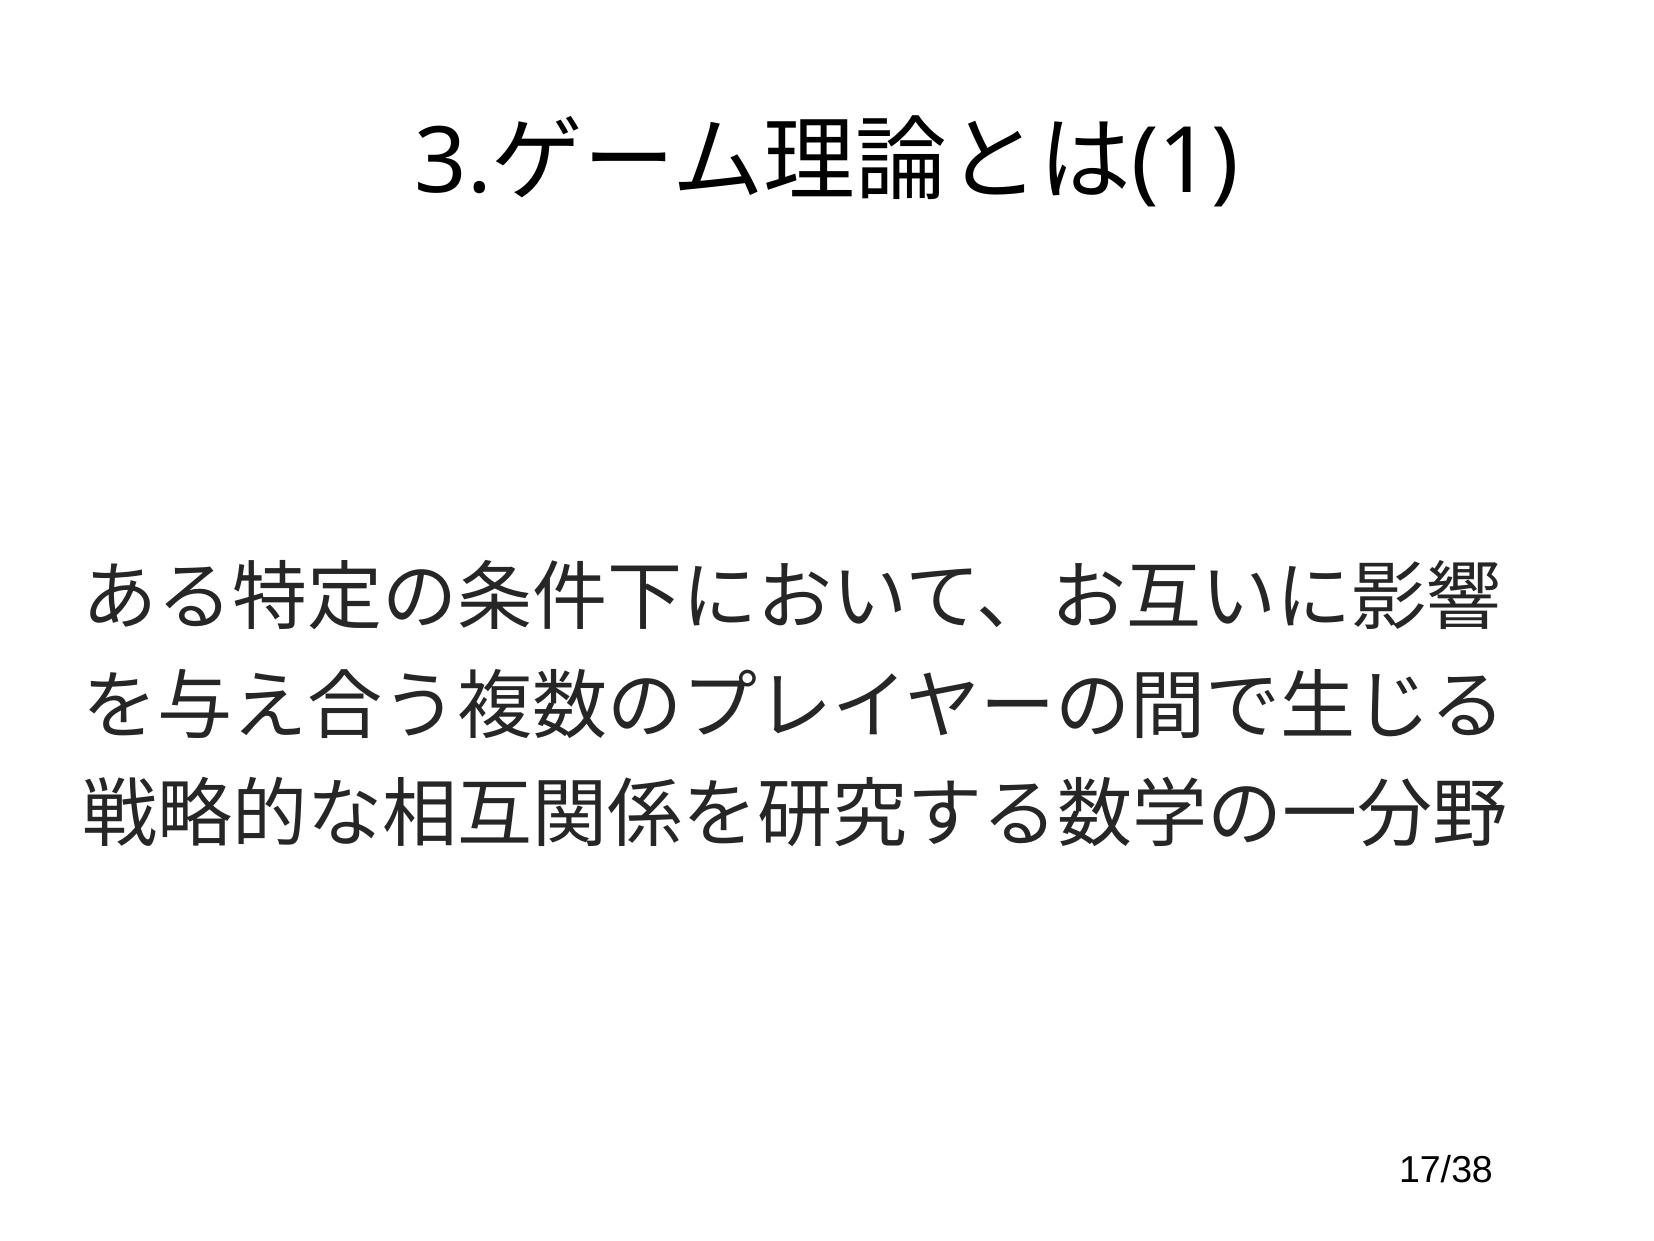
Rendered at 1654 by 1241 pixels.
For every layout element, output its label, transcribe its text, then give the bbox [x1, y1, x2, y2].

title 3.ゲーム理論とは(1) [82, 49, 1571, 257]
text_box <番号>/38 [1413, 1140, 1608, 1211]
subtitle ある特定の条件下において、お互いに影響を与え合う複数のプレイヤーの間で生じる戦略的な相互関係を研究する数学の一分野 [82, 297, 1571, 1102]
